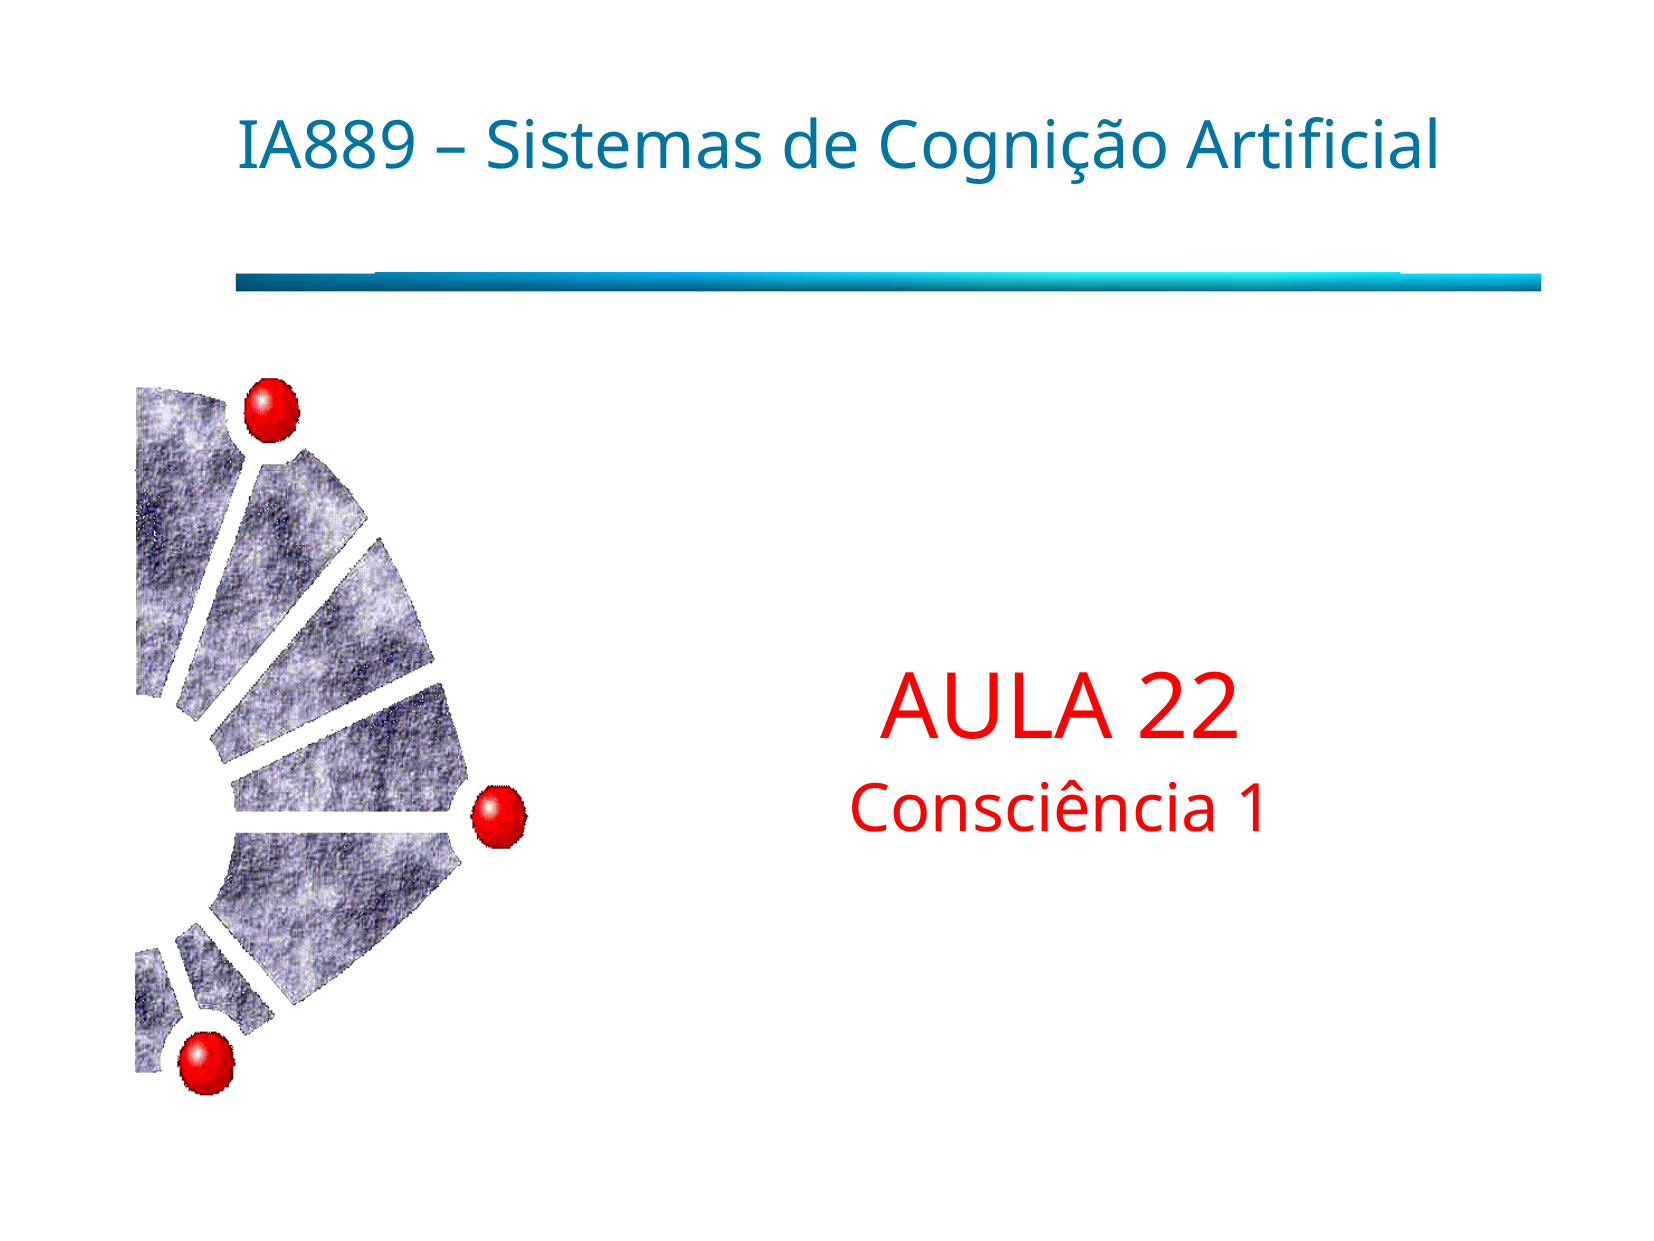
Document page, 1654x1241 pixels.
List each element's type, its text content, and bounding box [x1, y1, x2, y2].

chart [135, 324, 562, 1112]
picture [125, 272, 1654, 295]
subtitle AULA 22 Consciência 1 [553, 309, 1534, 1182]
title IA889 – Sistemas de Cognição Artificial [61, 35, 1620, 250]
